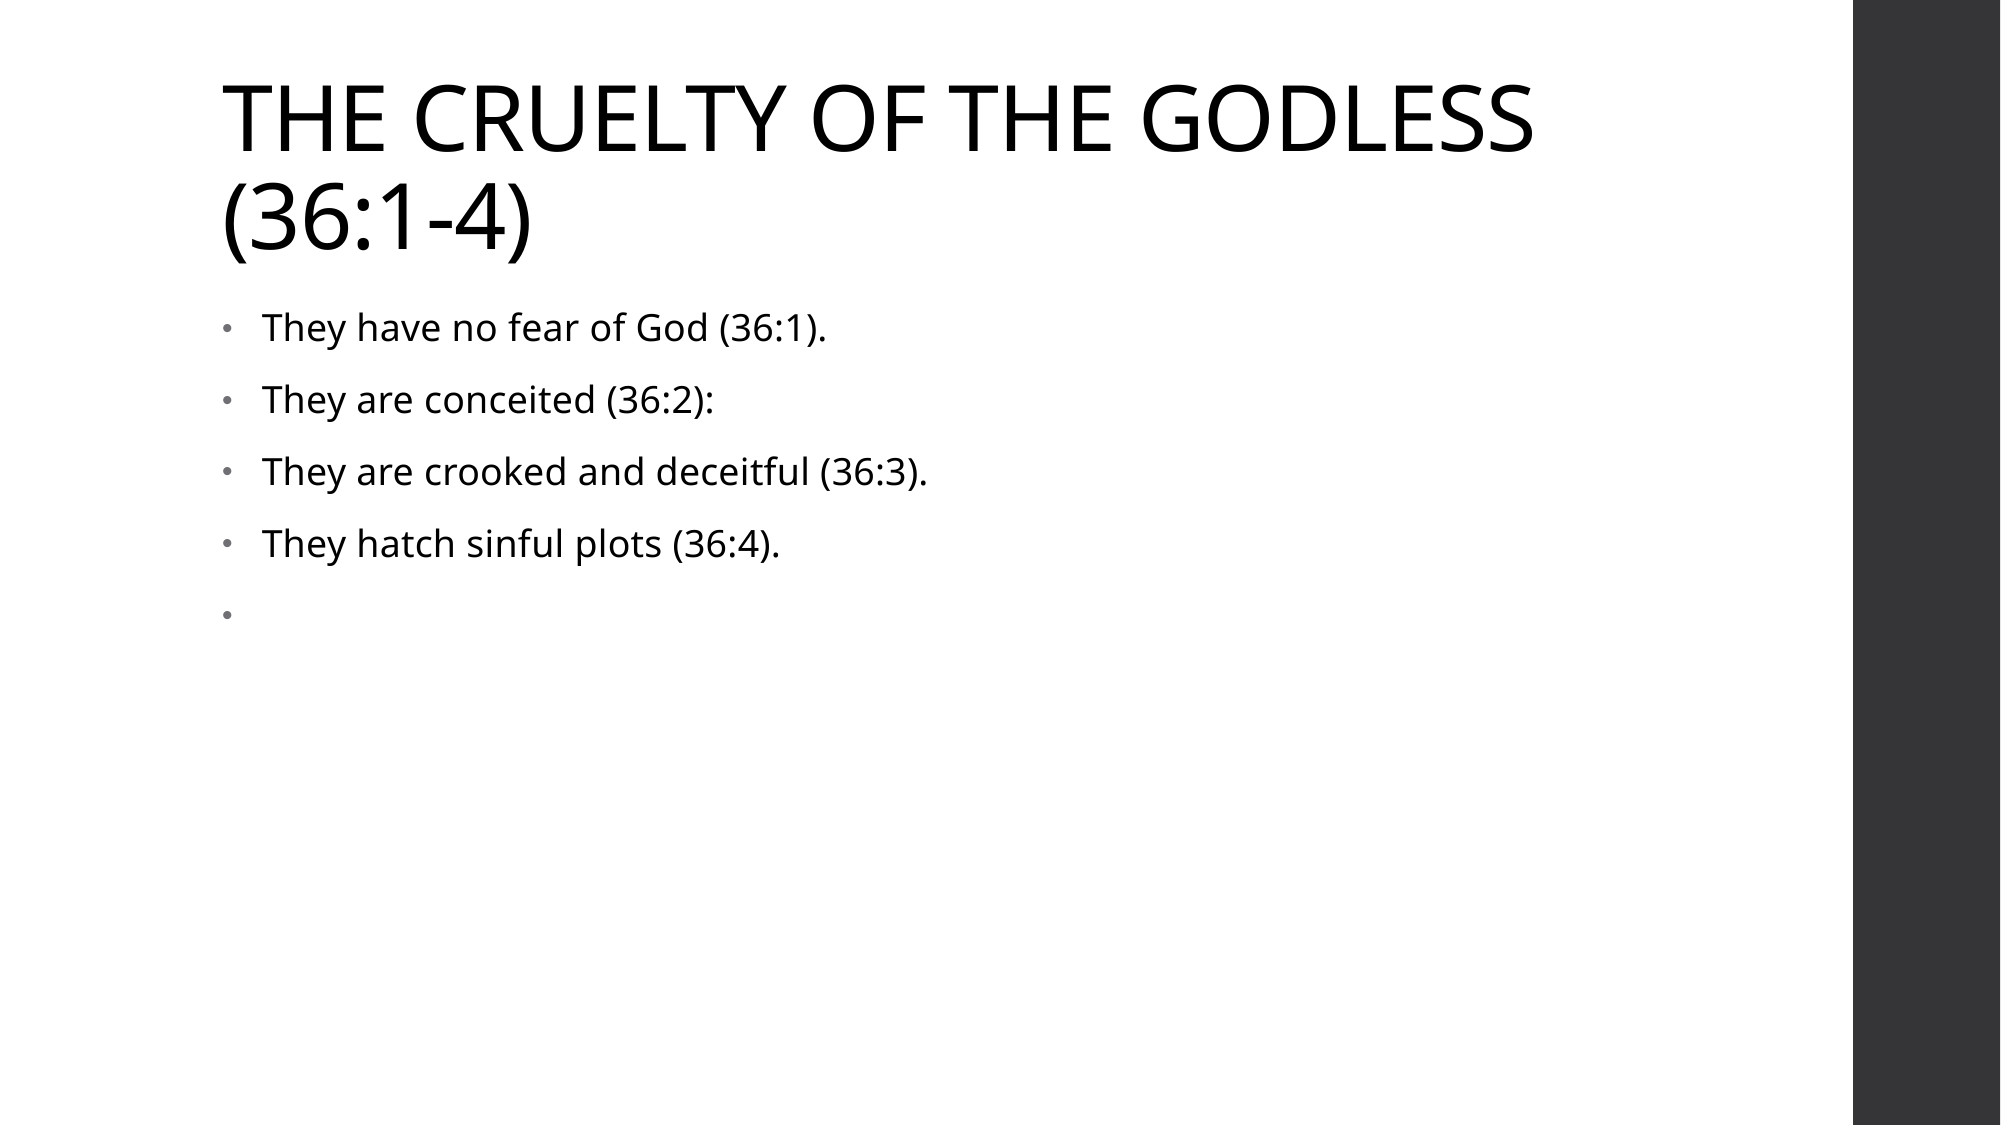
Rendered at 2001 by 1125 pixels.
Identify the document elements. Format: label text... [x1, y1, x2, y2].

list They have no fear of God (36:1). They are conceited (36:2): They are crooked and deceitful (36:3). They hatch sinful plots (36:4). [206, 299, 1617, 1014]
title THE CRUELTY OF THE GODLESS (36:1-4) [206, 60, 1797, 278]
